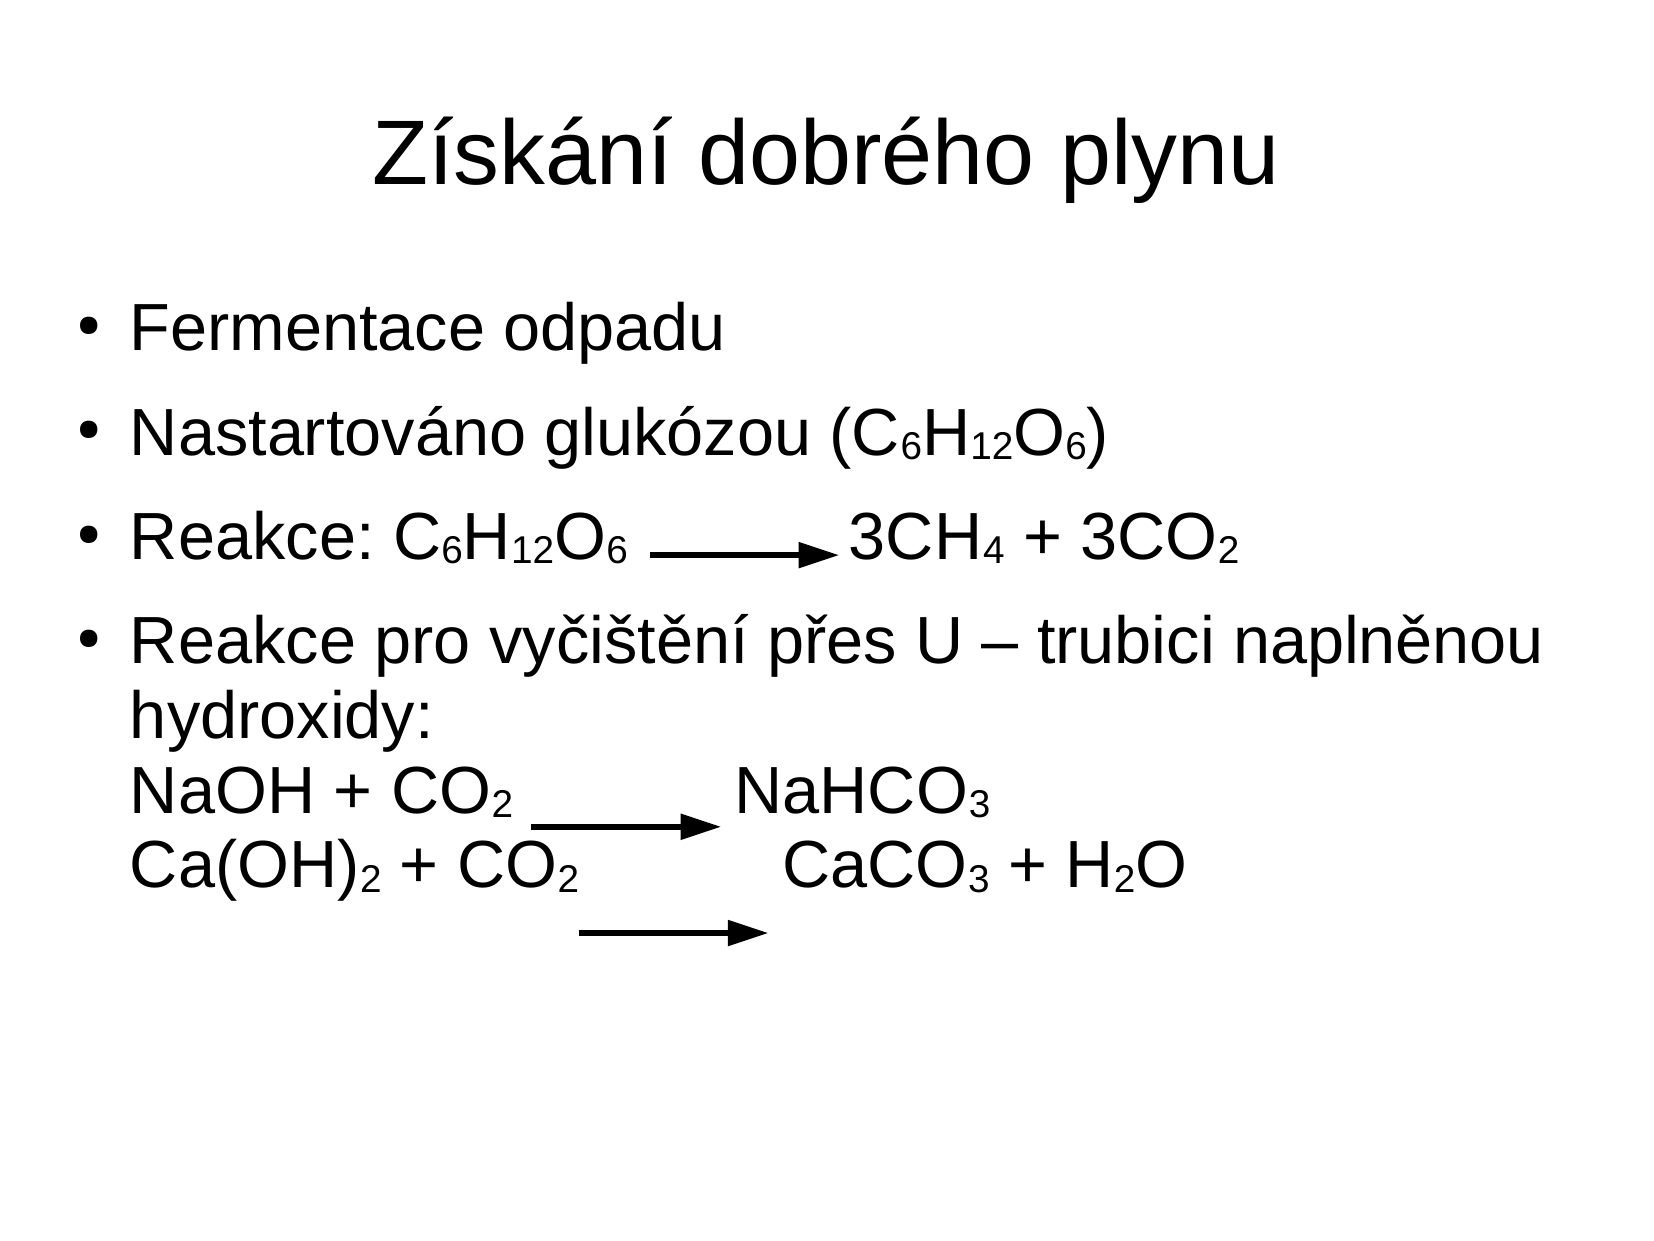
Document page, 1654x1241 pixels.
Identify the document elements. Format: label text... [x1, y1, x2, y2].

list Fermentace odpadu Nastartováno glukózou (C6H12O6) Reakce: C6H12O6 3CH4 + 3CO2 Reakce pro vyčištění přes U – trubici naplněnou hydroxidy: NaOH + CO2 NaHCO3 Ca(OH)2 + CO2 CaCO3 + H2O [59, 290, 1607, 1010]
title Získání dobrého plynu [82, 56, 1571, 250]
